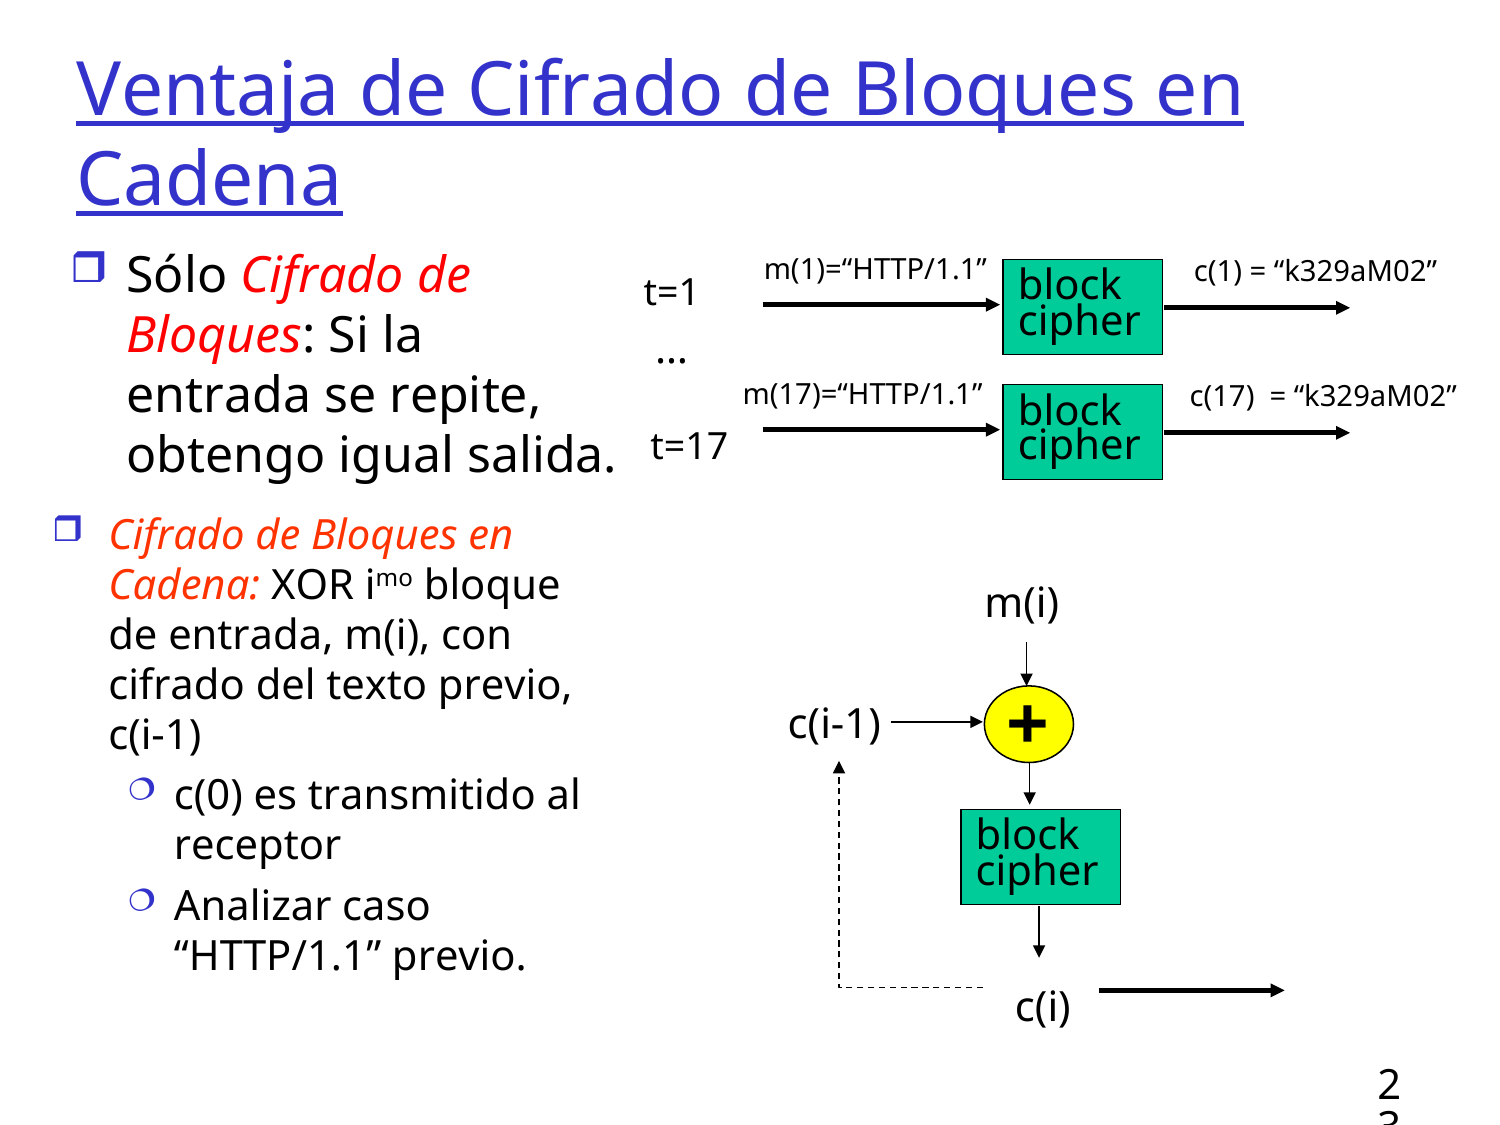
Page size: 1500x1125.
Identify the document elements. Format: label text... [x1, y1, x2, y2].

text_box c(i-1) [772, 688, 896, 755]
text_box [1065, 701, 1074, 747]
text_box m(i) [969, 568, 1074, 634]
text_box block cipher [960, 809, 1121, 905]
text_box Cifrado de Bloques en Cadena: XOR imo bloque de entrada, m(i), con cifrado del texto previo, c(i-1) c(0) es transmitido al receptor Analizar caso “HTTP/1.1” previo. [37, 499, 633, 1071]
text_box [984, 702, 992, 746]
text_box c(i) [1000, 972, 1086, 1038]
text_box t=17 [635, 414, 744, 475]
text_box block cipher [1003, 384, 1163, 480]
text_box + [992, 667, 1065, 774]
text_box c(1) = “k329aM02” [1179, 244, 1453, 295]
text_box … [640, 314, 704, 381]
text_box c(17) = “k329aM02” [1174, 369, 1473, 420]
title Ventaja de Cifrado de Bloques en Cadena [61, 32, 1362, 229]
list Sólo Cifrado de Bloques: Si la entrada se repite, obtengo igual salida. [55, 235, 636, 521]
text_box m(1)=“HTTP/1.1” [748, 242, 1003, 294]
text_box block cipher [1003, 259, 1163, 355]
text_box m(17)=“HTTP/1.1” [727, 367, 998, 419]
text_box t=1 [628, 259, 715, 321]
